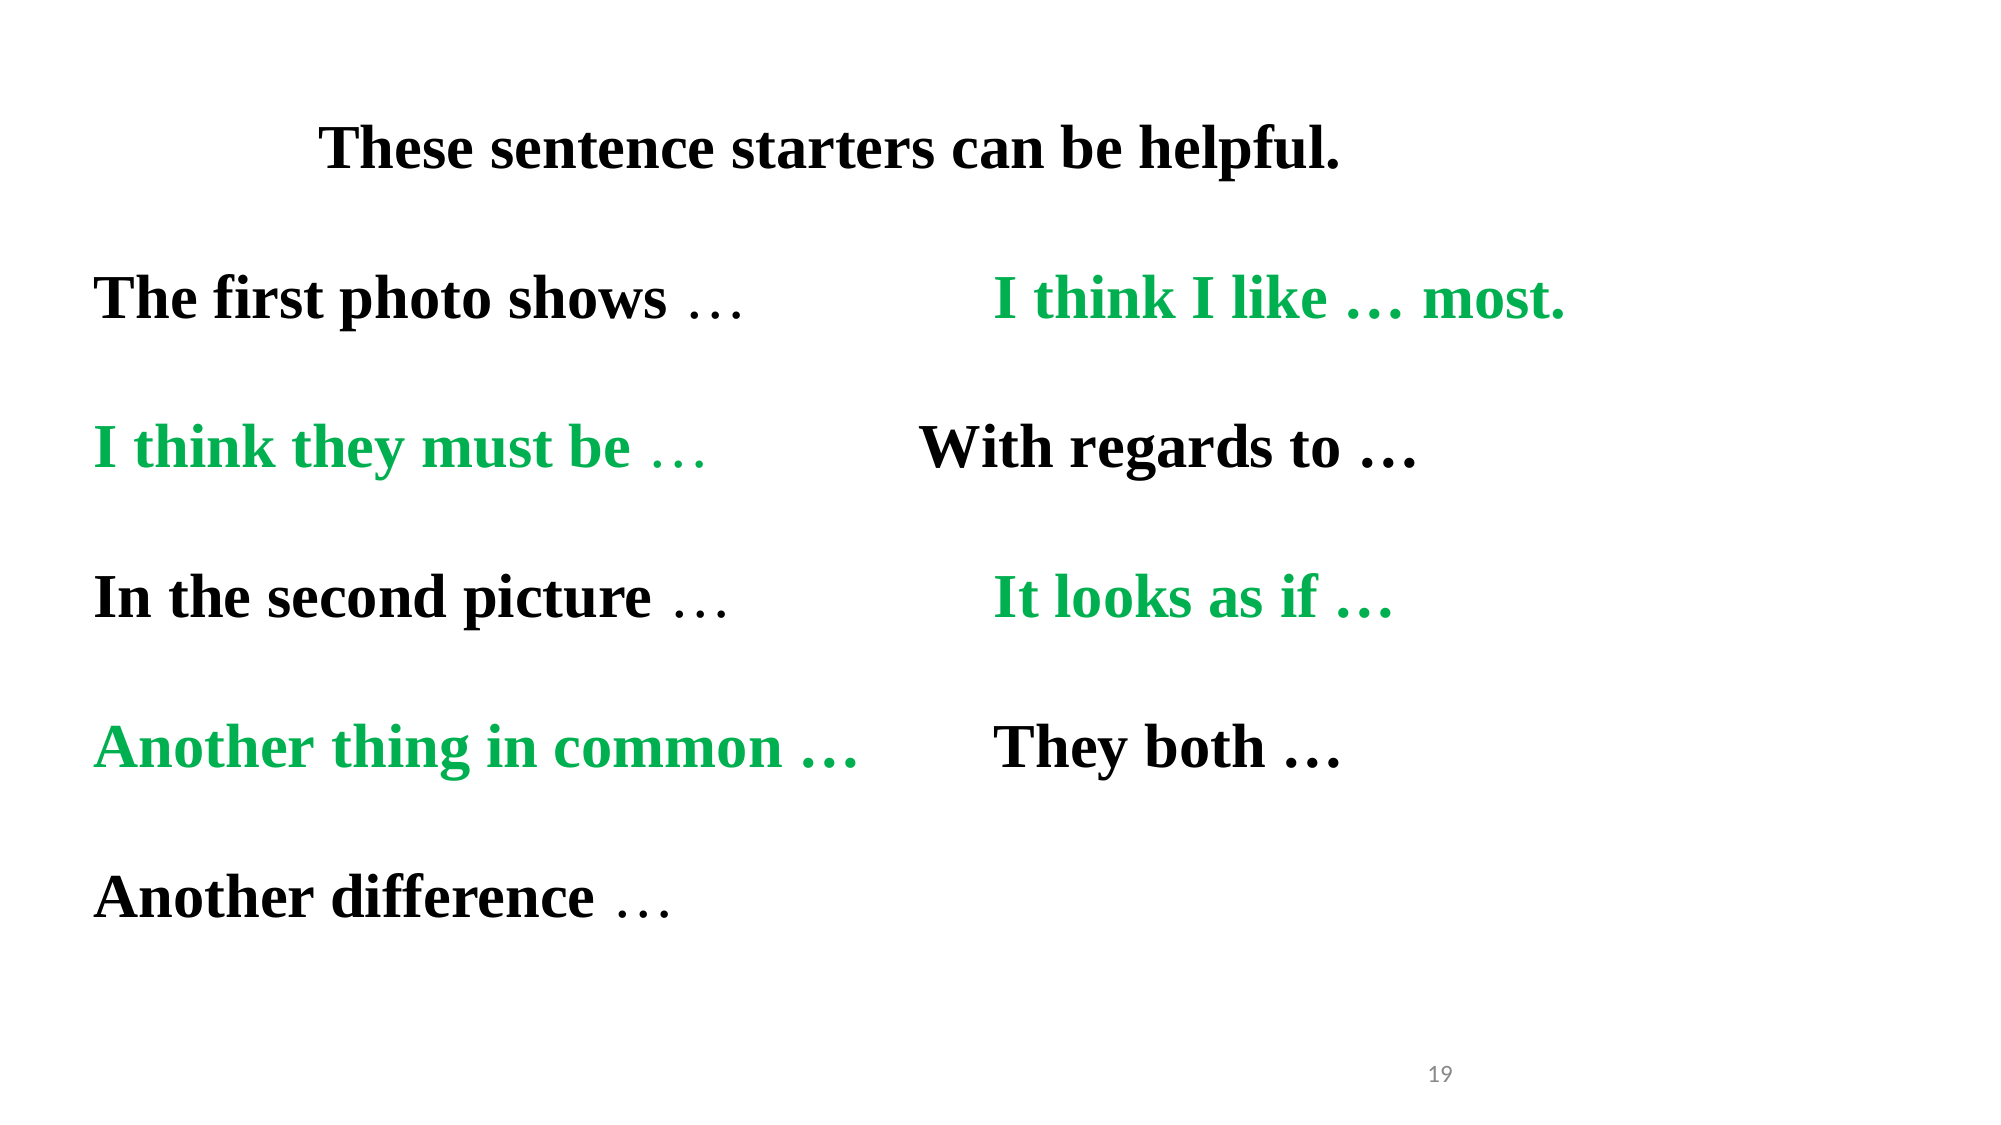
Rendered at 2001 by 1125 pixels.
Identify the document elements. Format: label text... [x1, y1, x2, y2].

text_box [1412, 1042, 1863, 1103]
text_box These sentence starters can be helpful. The first photo shows … I think I like … most. I think they must be … With regards to … In the second picture … It looks as if … Another thing in common … They both … Another difference … [78, 98, 1922, 1125]
